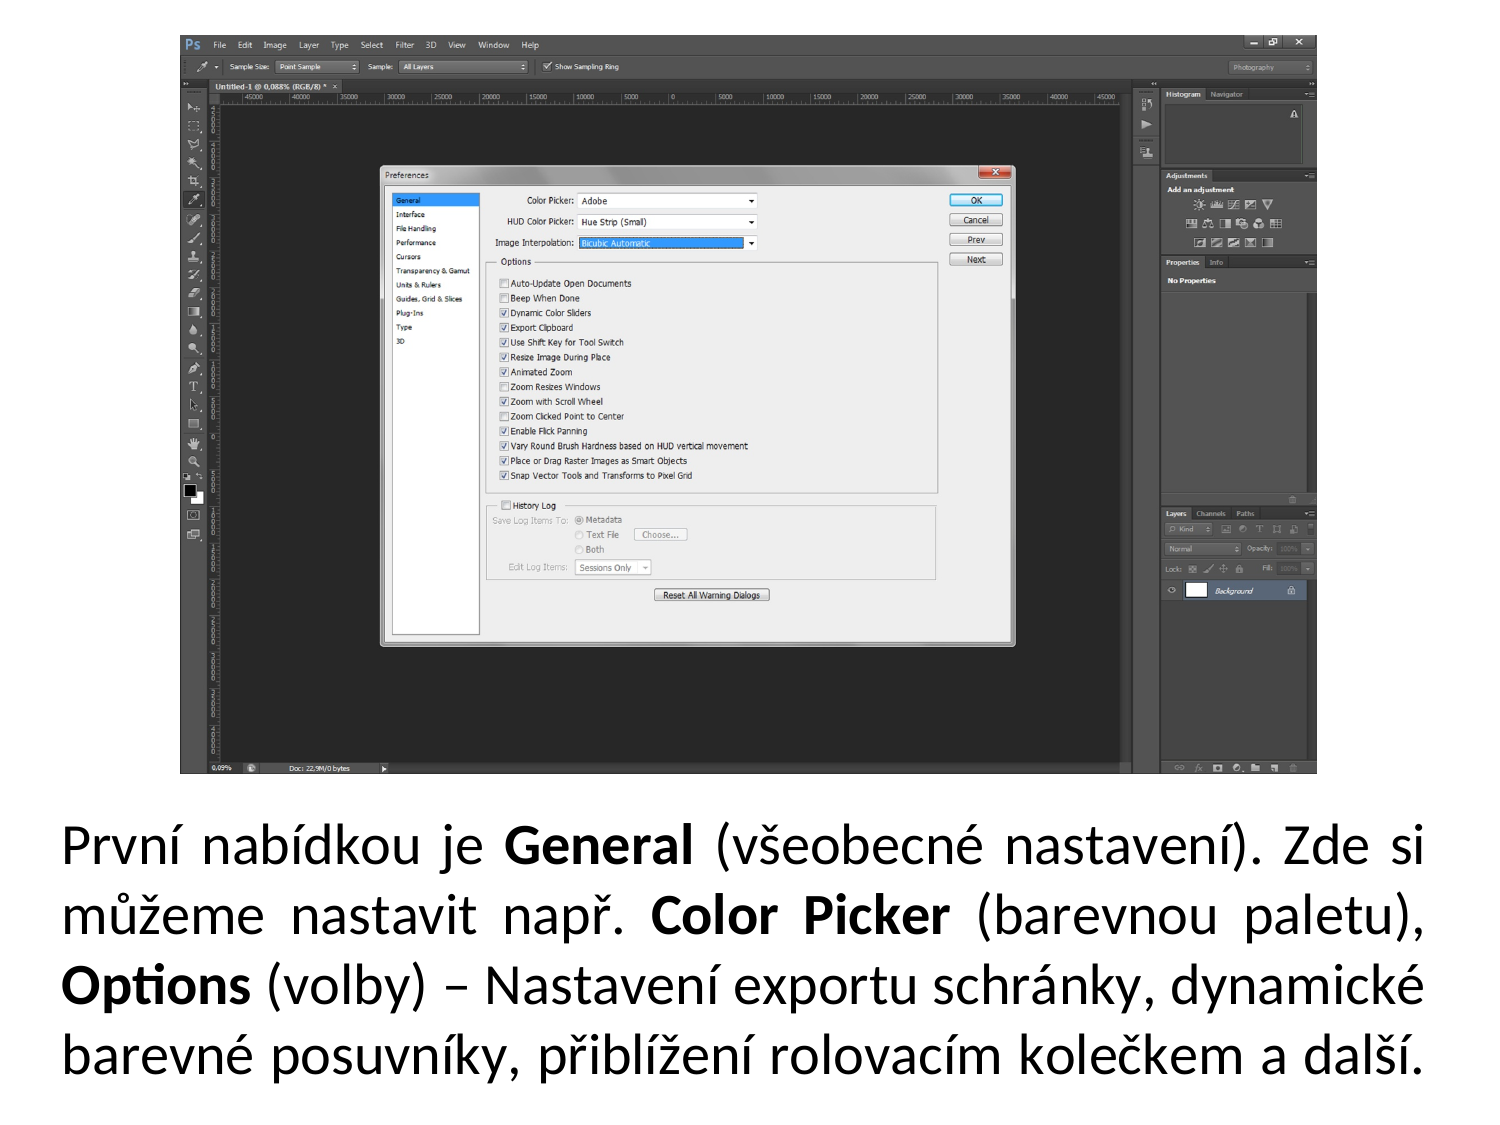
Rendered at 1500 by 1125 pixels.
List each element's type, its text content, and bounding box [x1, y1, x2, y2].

text_box První nabídkou je General (všeobecné nastavení). Zde si můžeme nastavit např. Color Picker (barevnou paletu), Options (volby) – Nastavení exportu schránky, dynamické barevné posuvníky, přiblížení rolovacím kolečkem a další. [46, 798, 1442, 1095]
picture [180, 35, 1317, 774]
